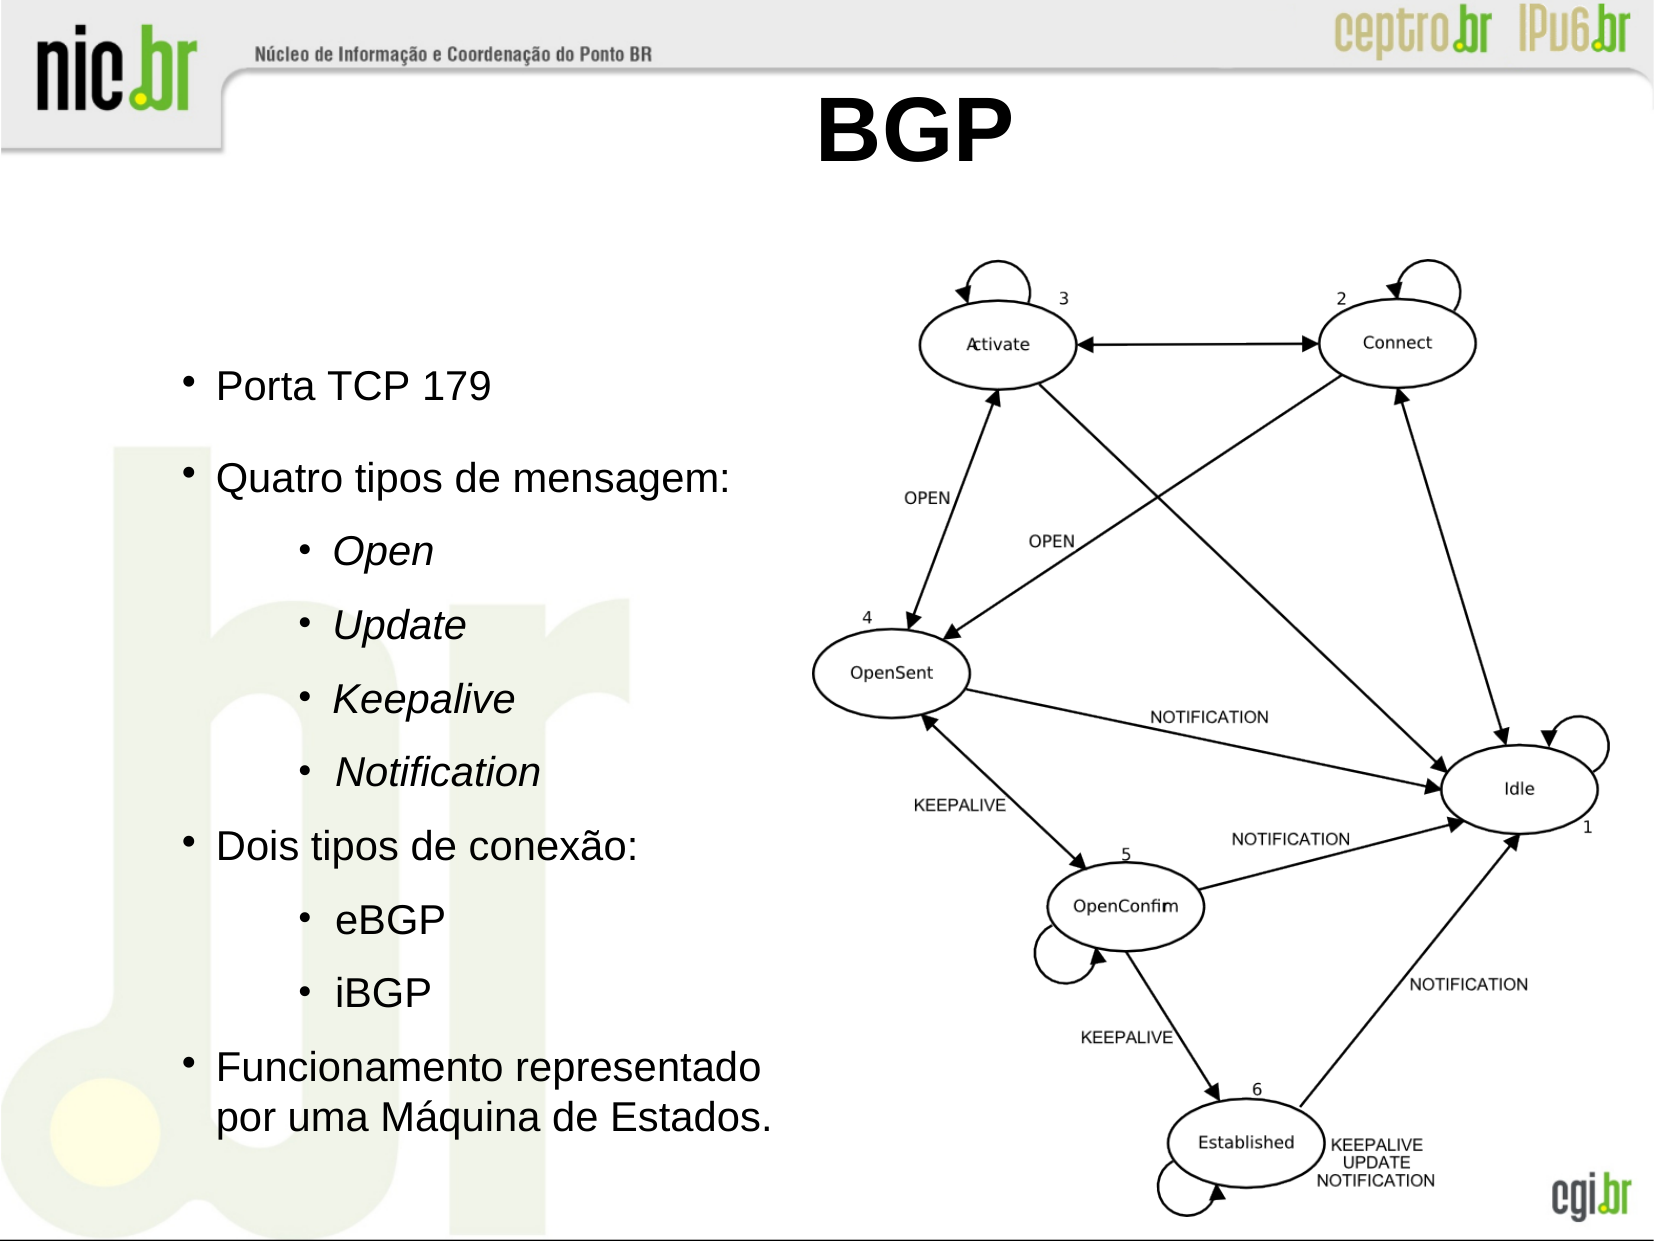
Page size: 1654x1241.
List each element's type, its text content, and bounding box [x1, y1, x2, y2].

text_box Porta TCP 179 Quatro tipos de mensagem: Open Update Keepalive Notification Dois tipos de conexão: eBGP iBGP Funcionamento representado por uma Máquina de Estados. [132, 348, 812, 490]
picture [0, 0, 1654, 1241]
text_box BGP [177, 55, 1654, 174]
